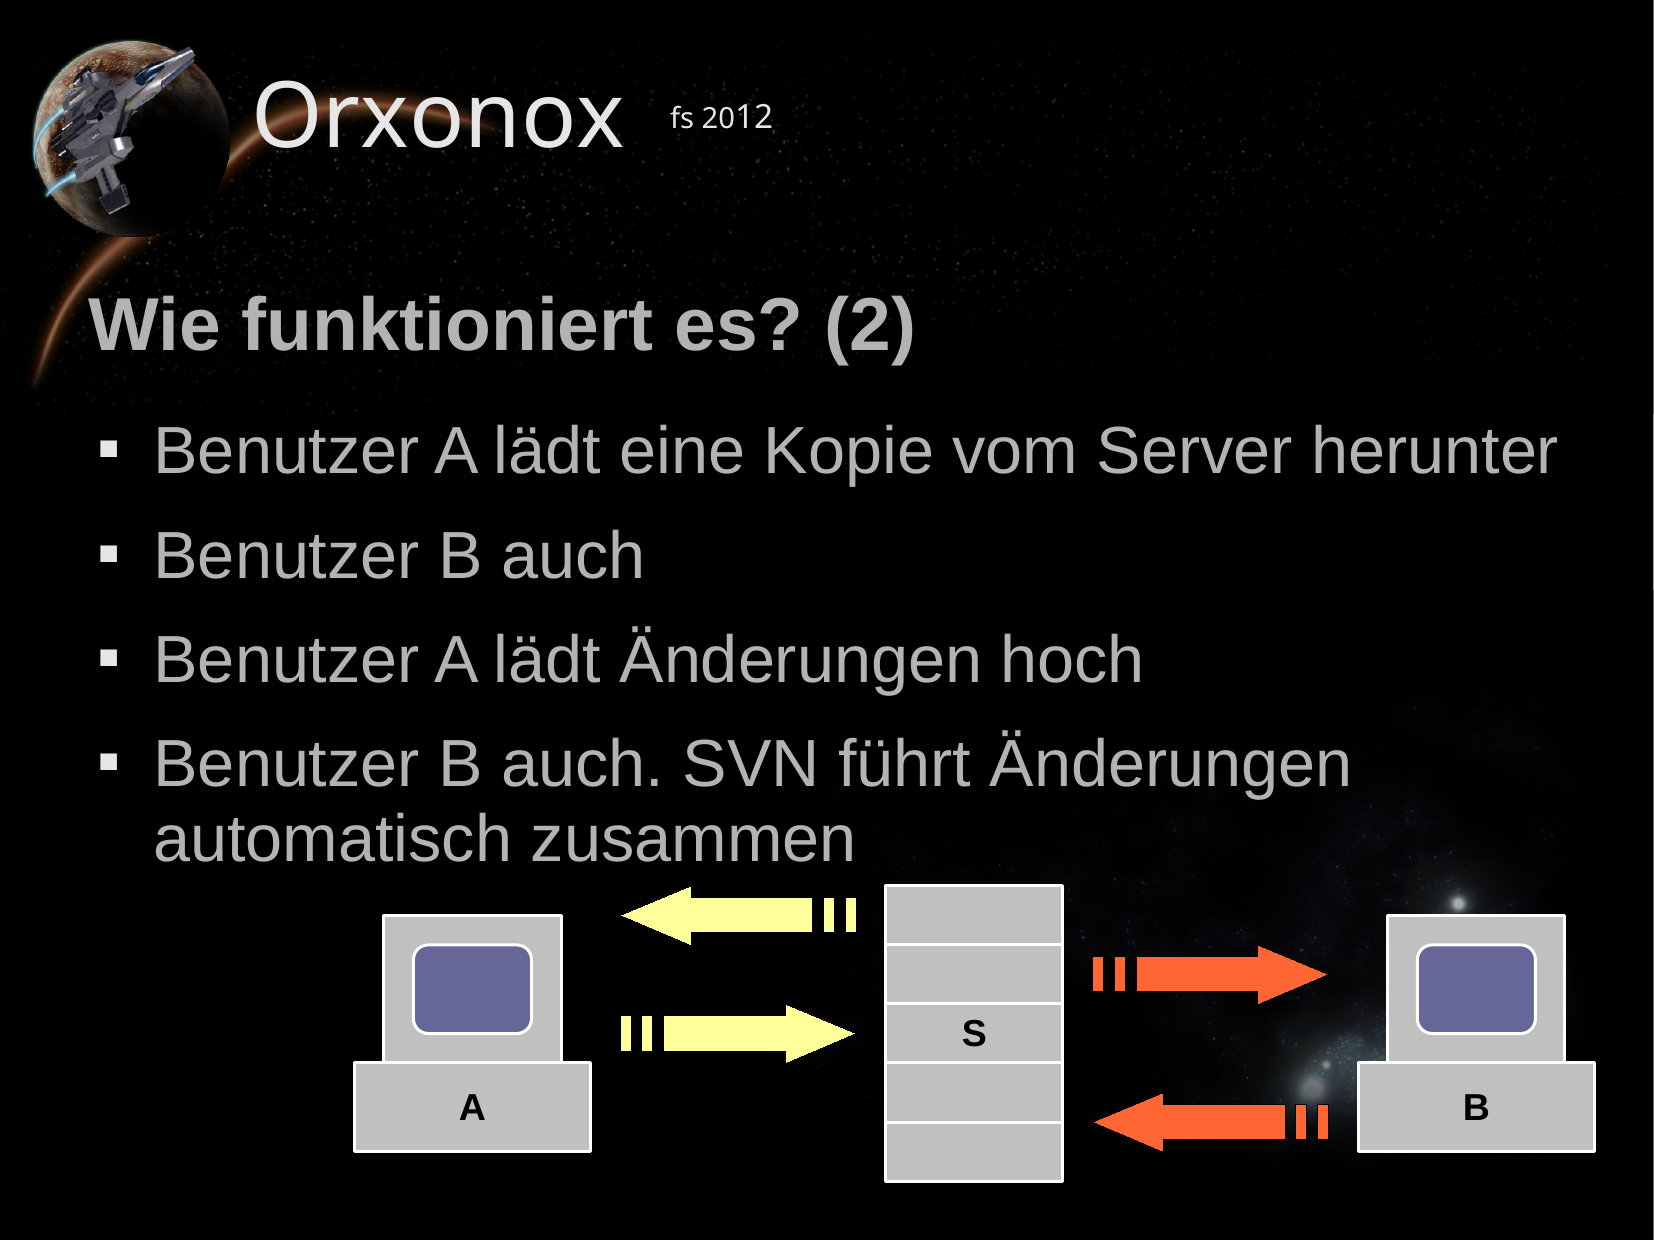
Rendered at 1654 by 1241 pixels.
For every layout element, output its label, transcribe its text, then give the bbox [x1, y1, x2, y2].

text_box [641, 1015, 653, 1052]
text_box S [885, 1004, 1063, 1062]
text_box B [1358, 1062, 1595, 1152]
text_box [1317, 1104, 1329, 1140]
text_box [1092, 1092, 1286, 1153]
text_box [845, 897, 857, 933]
text_box [1114, 956, 1126, 992]
text_box [1136, 944, 1329, 1005]
title Wie funktioniert es? (2) [88, 265, 1577, 384]
text_box [620, 885, 813, 946]
text_box [823, 897, 835, 933]
text_box [1295, 1104, 1307, 1140]
text_box [620, 1015, 632, 1052]
picture [0, 0, 1654, 521]
text_box A [354, 1062, 591, 1152]
text_box [1092, 956, 1104, 992]
text_box [383, 915, 562, 1062]
text_box [663, 1003, 857, 1064]
text_box [1387, 915, 1565, 1062]
list Benutzer A lädt eine Kopie vom Server herunter Benutzer B auch Benutzer A lädt Änderungen hoch Benutzer B auch. SVN führt Änderungen automatisch zusammen [82, 413, 1571, 1232]
text_box [885, 1062, 1063, 1182]
picture [644, 590, 1654, 1240]
text_box [885, 885, 1063, 1004]
